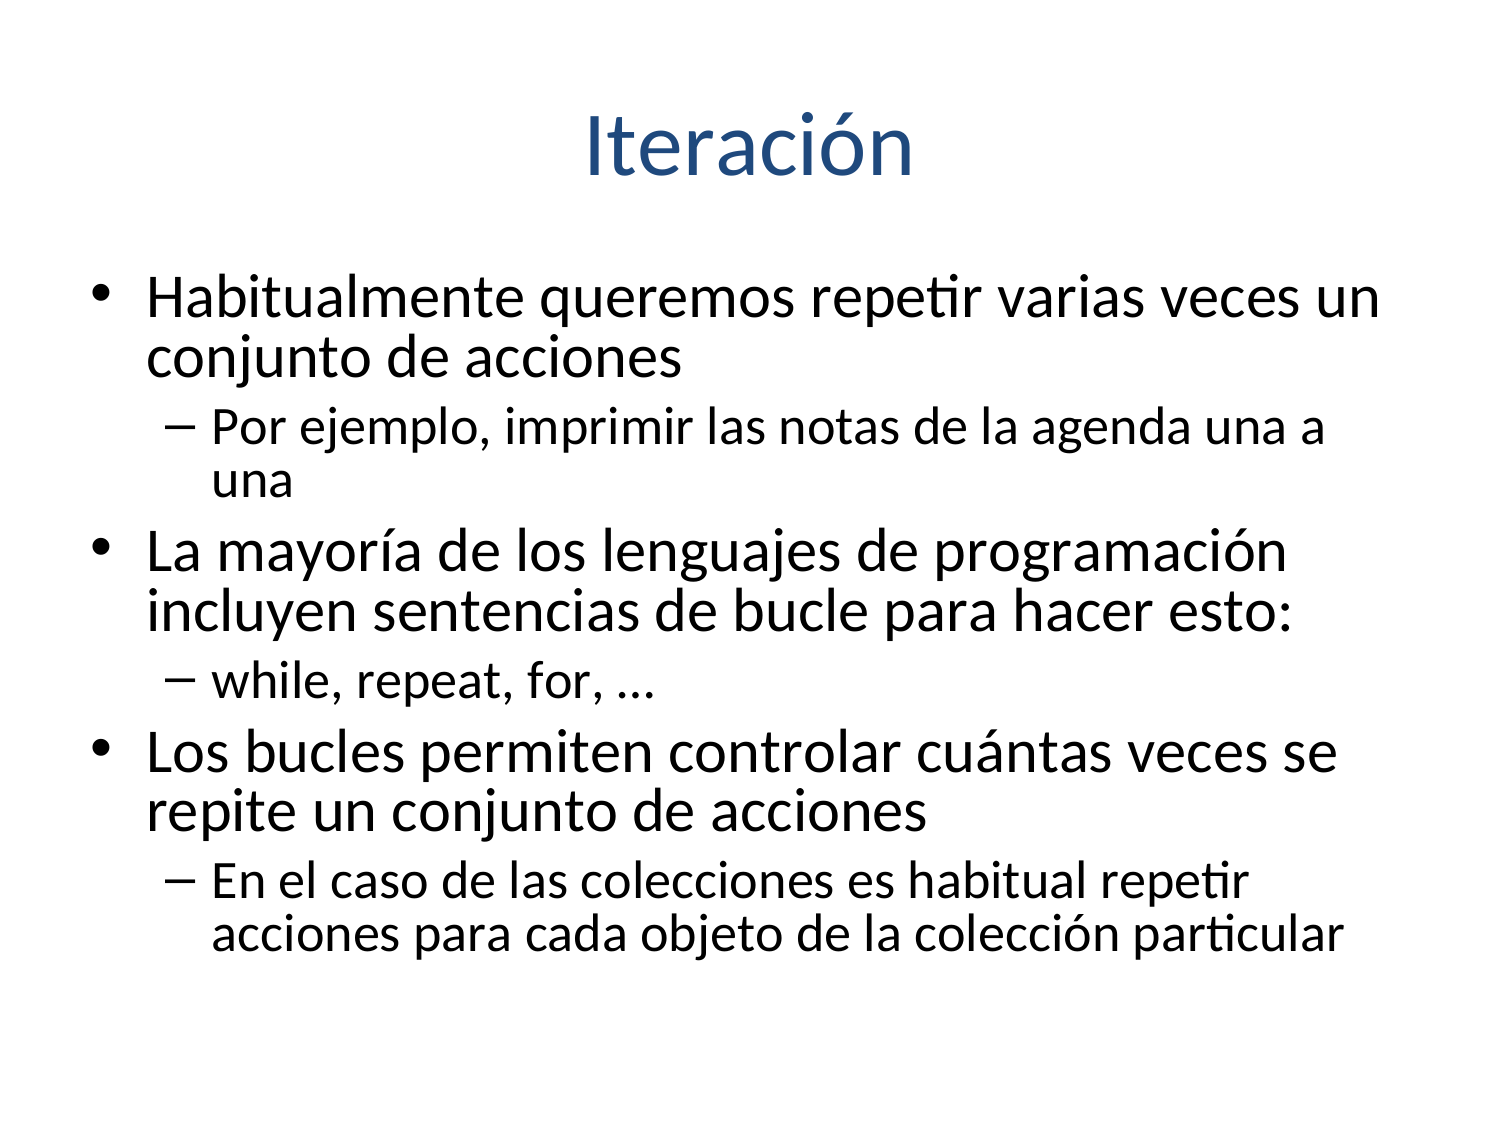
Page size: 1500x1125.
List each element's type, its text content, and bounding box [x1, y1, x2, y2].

list Habitualmente queremos repetir varias veces un conjunto de acciones Por ejemplo, imprimir las notas de la agenda una a una La mayoría de los lenguajes de programación incluyen sentencias de bucle para hacer esto: while, repeat, for, … Los bucles permiten controlar cuántas veces se repite un conjunto de acciones En el caso de las colecciones es habitual repetir acciones para cada objeto de la colección particular [75, 262, 1426, 1005]
title Iteración [75, 45, 1426, 233]
